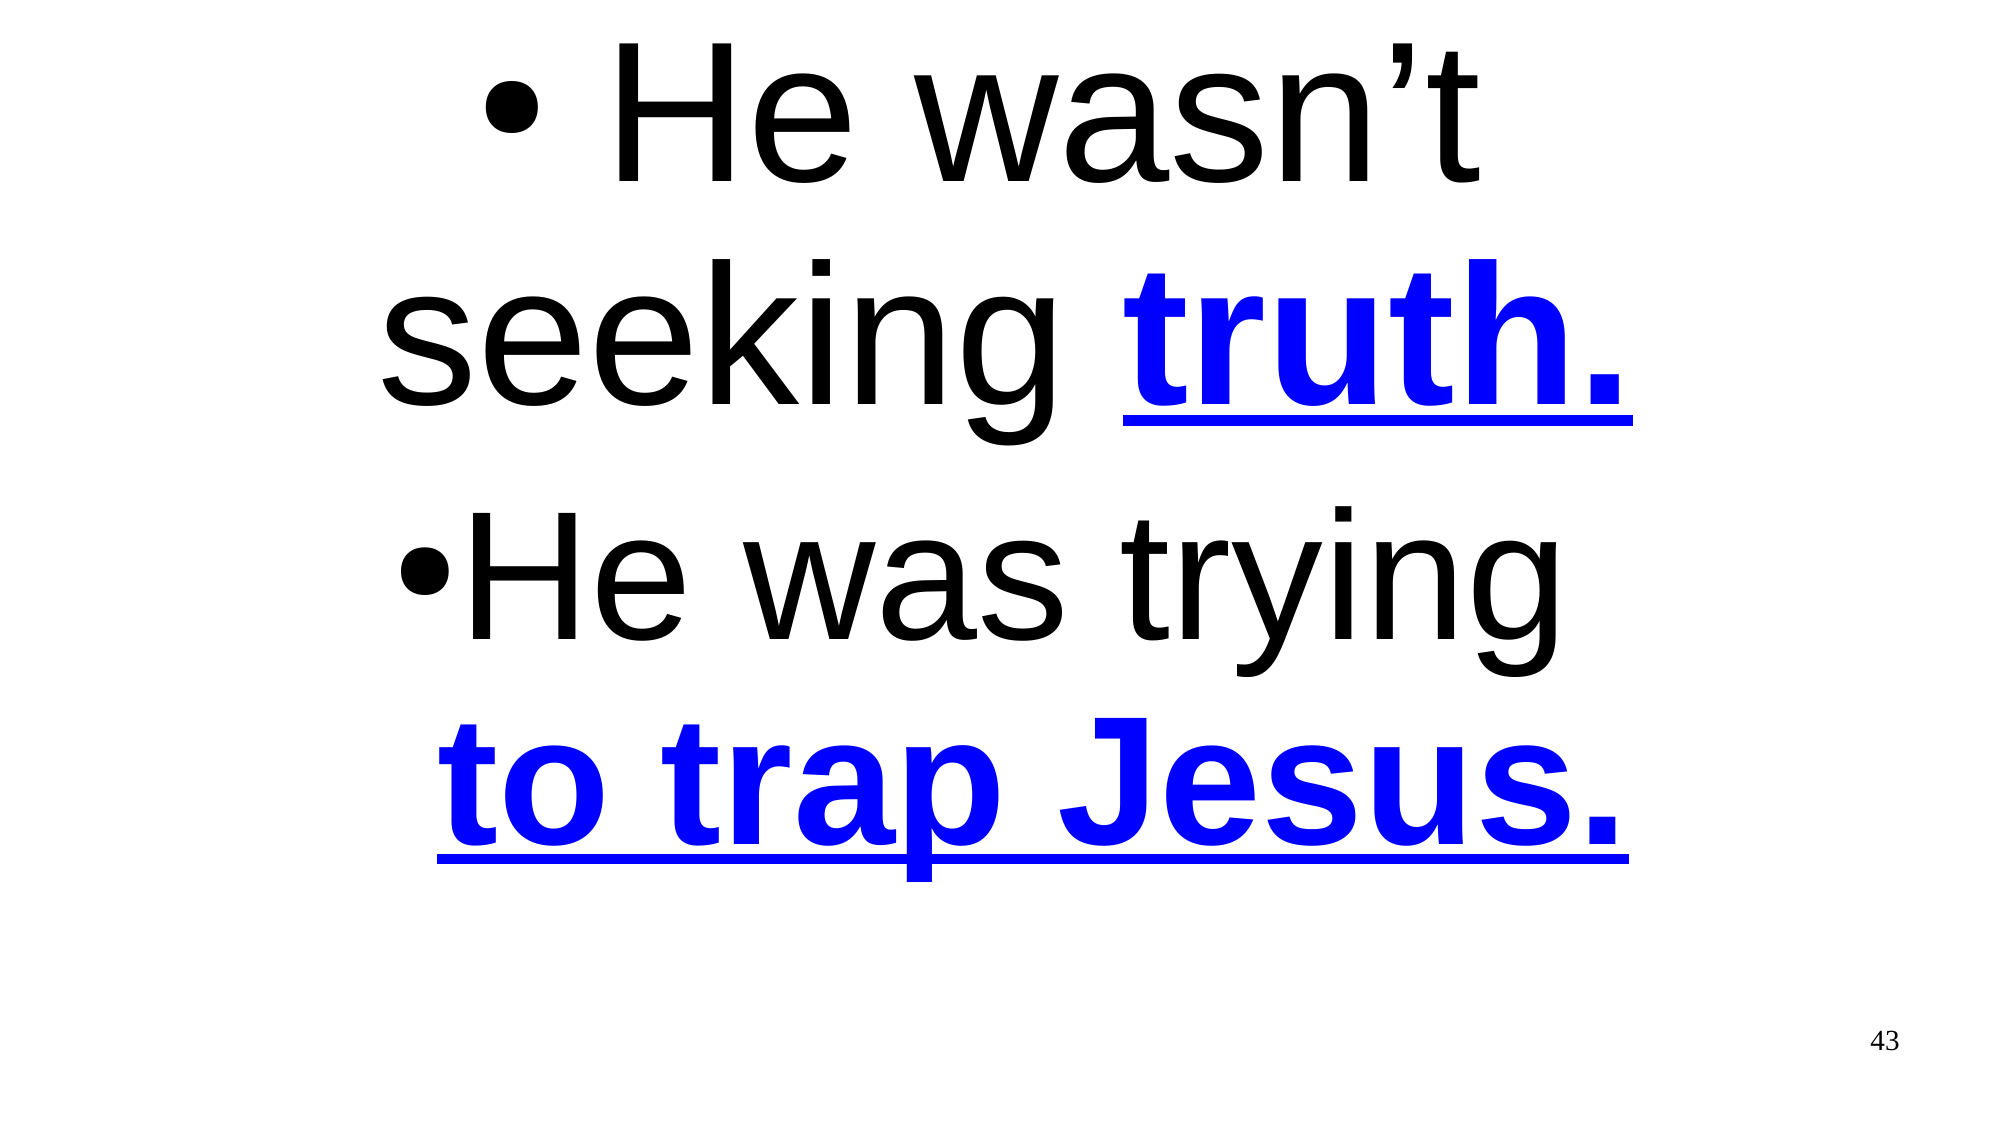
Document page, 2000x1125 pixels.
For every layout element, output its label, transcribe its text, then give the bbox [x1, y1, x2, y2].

list He wasn’t seeking truth. He was trying to trap Jesus. [0, 0, 1996, 1123]
